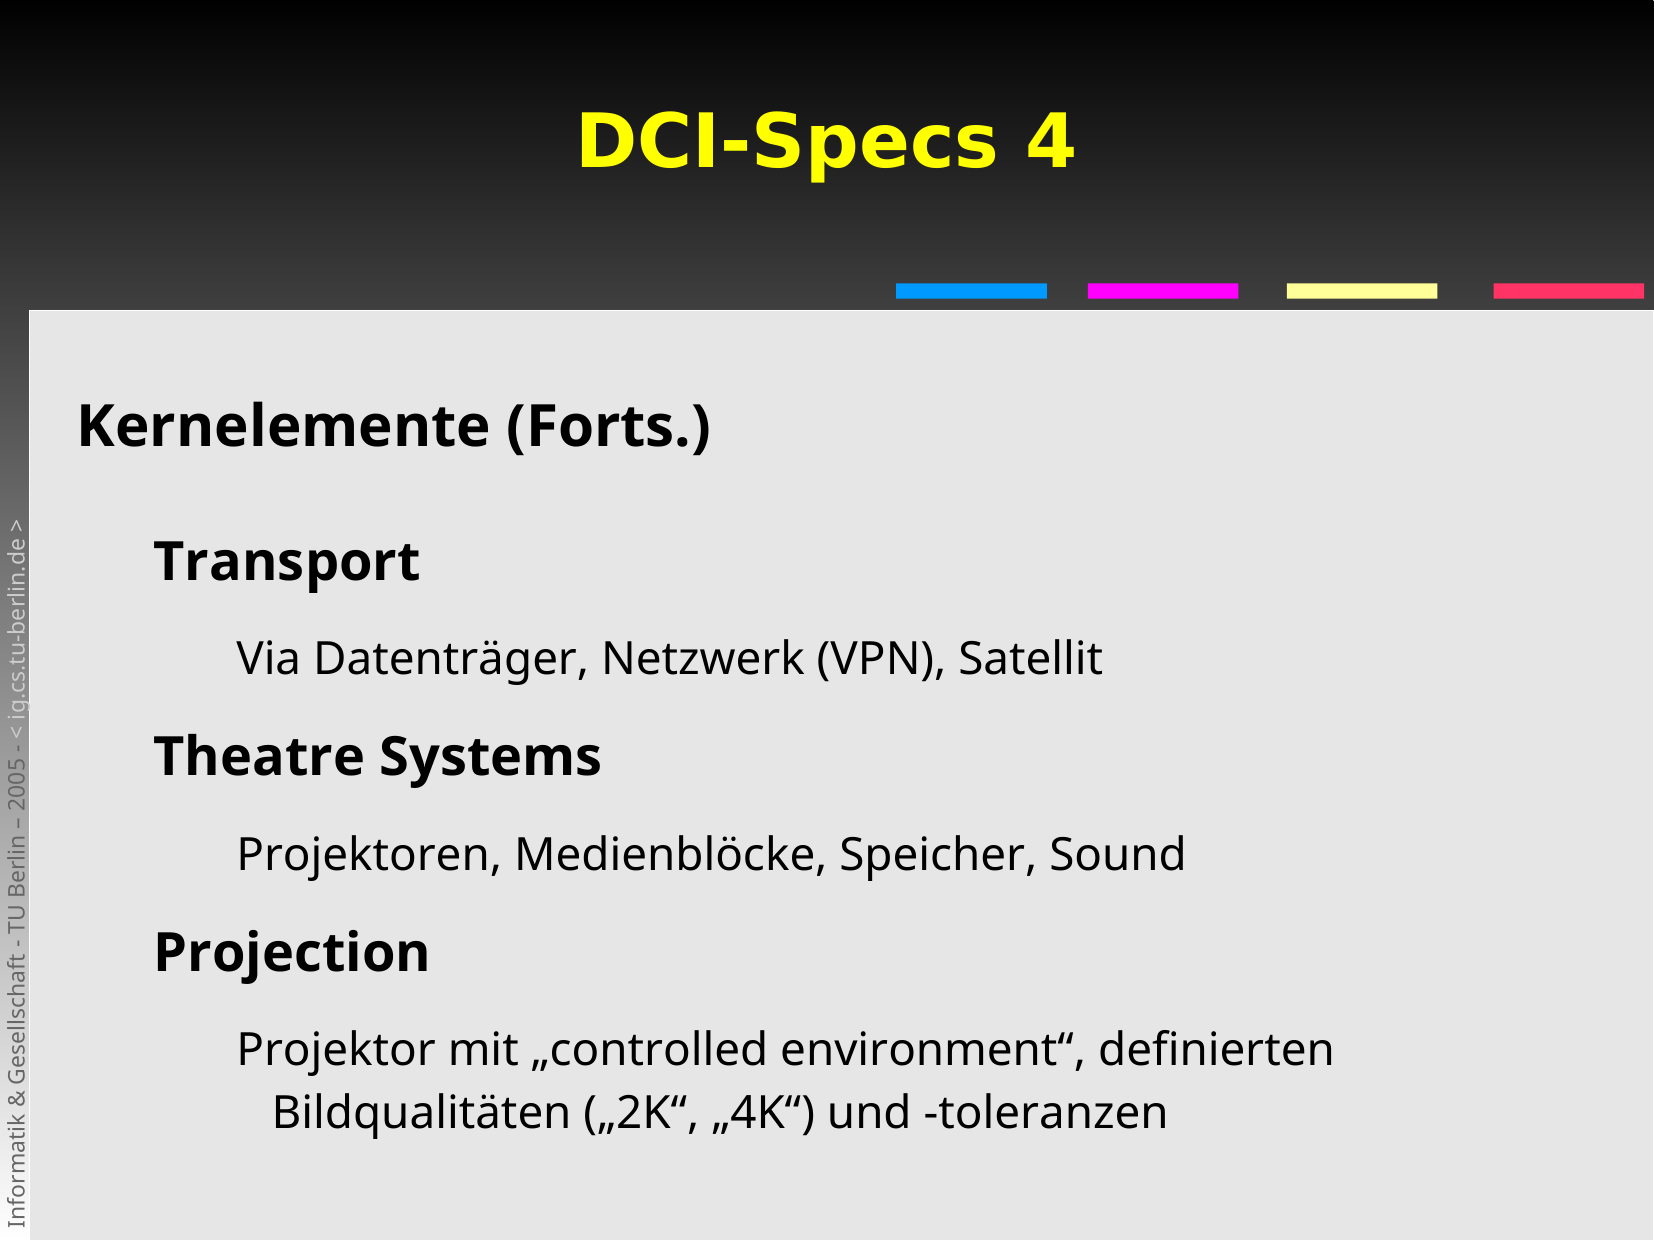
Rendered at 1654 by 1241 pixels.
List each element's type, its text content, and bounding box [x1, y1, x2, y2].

list Kernelemente (Forts.) Transport Via Datenträger, Netzwerk (VPN), Satellit Theatre Systems Projektoren, Medienblöcke, Speicher, Sound Projection Projektor mit „controlled environment“, definierten Bildqualitäten („2K“, „4K“) und -toleranzen [59, 383, 1595, 1182]
title DCI-Specs 4 [88, 37, 1565, 246]
